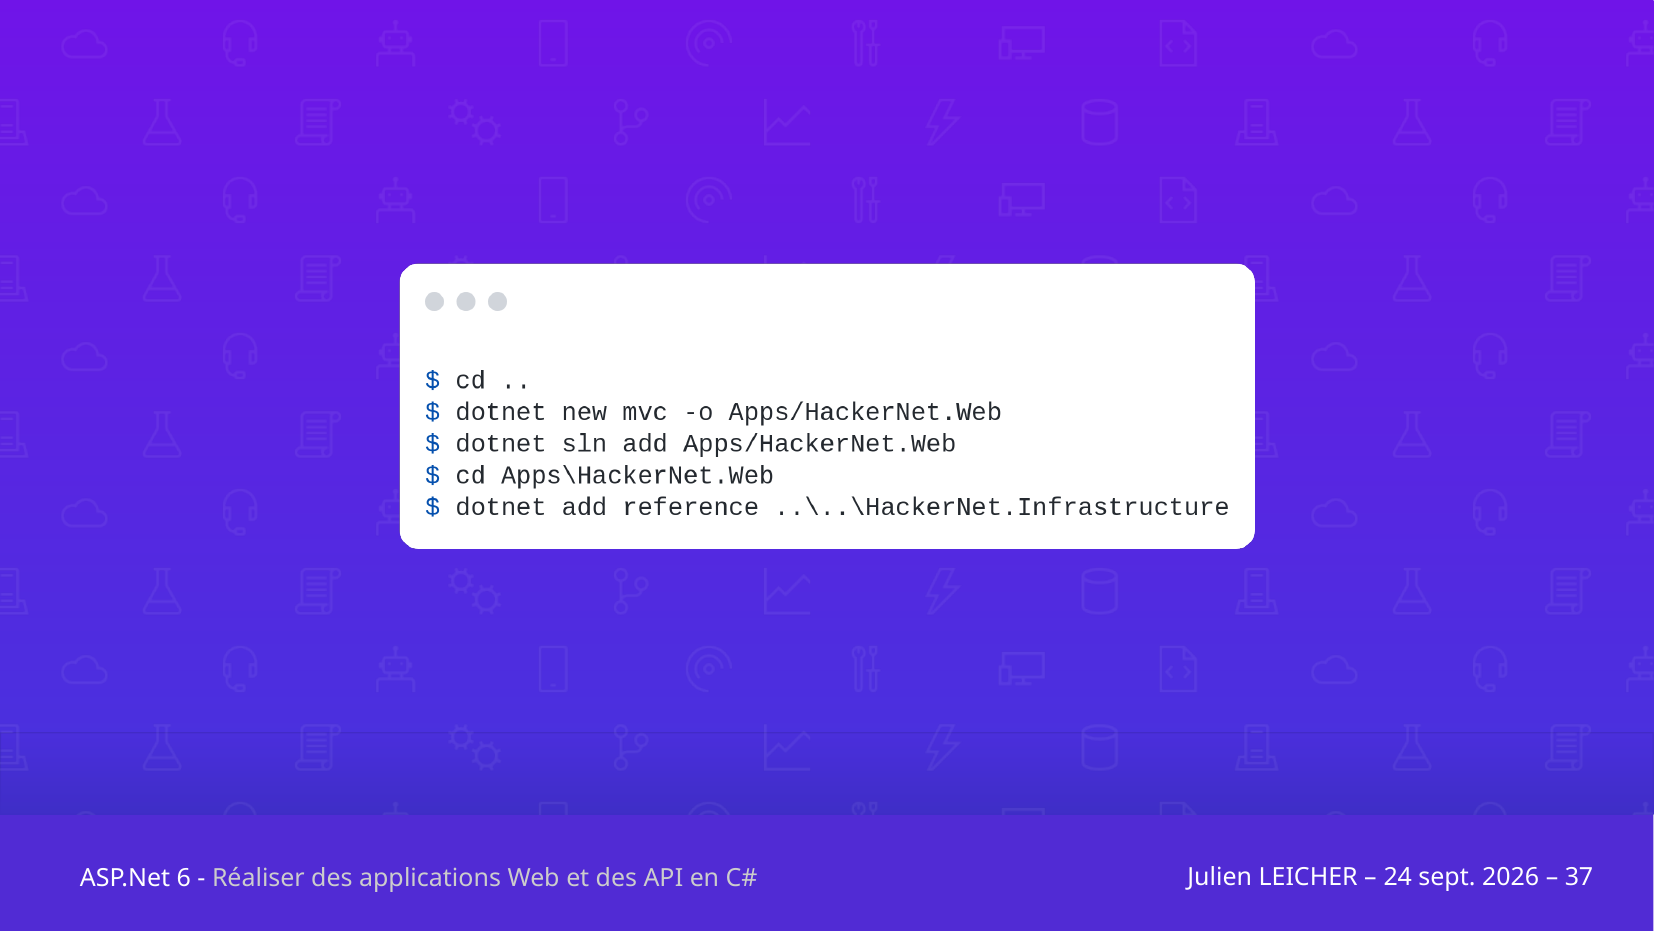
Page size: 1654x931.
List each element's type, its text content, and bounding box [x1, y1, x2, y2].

text_box Julien LEICHER – 28 févr. 2022 – <numéro> [0, 815, 1654, 931]
text_box [0, 0, 1654, 815]
picture [374, 238, 1280, 574]
text_box ASP.Net 6 - Réaliser des applications Web et des API en C# [64, 852, 798, 898]
